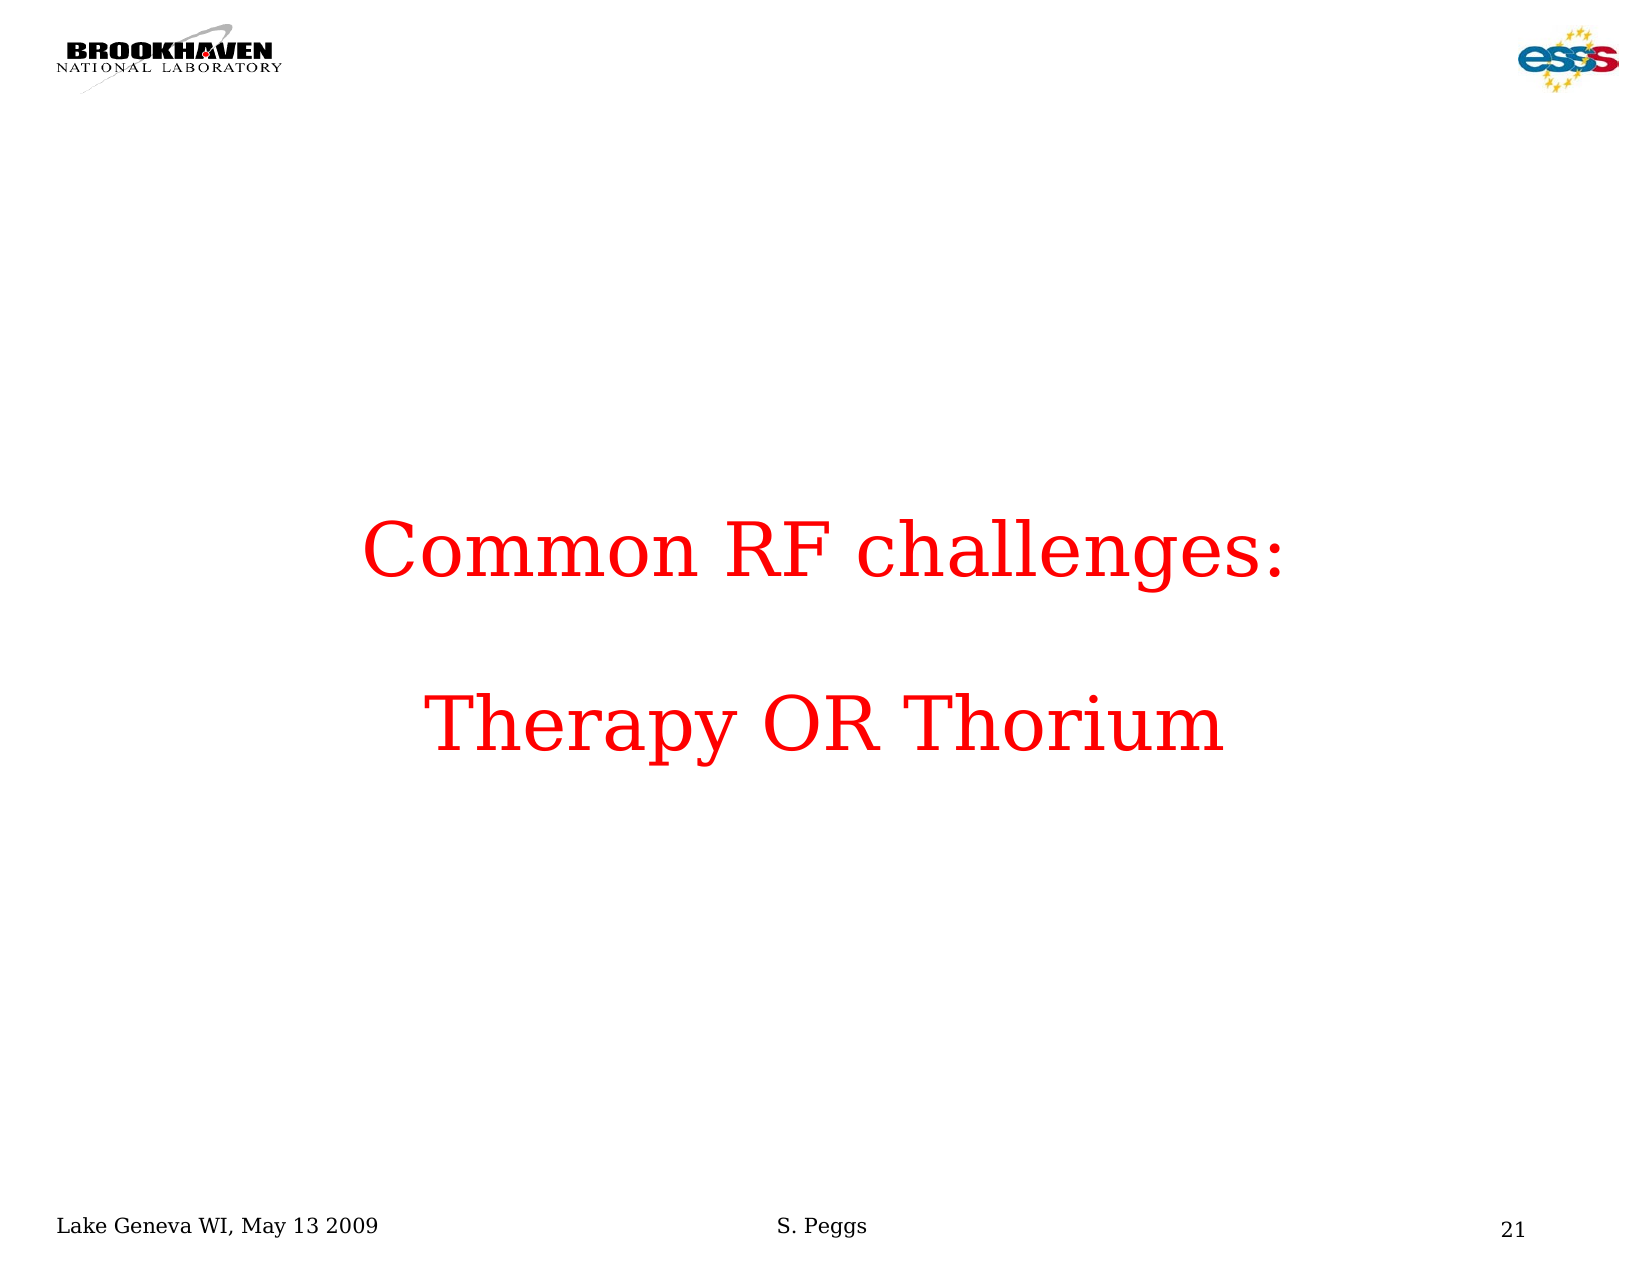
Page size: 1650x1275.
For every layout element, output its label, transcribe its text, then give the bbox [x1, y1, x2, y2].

picture [56, 24, 282, 94]
text_box Common RF challenges: Therapy OR Thorium [136, 506, 1514, 769]
picture [1518, 25, 1619, 93]
picture [1555, 52, 1566, 57]
